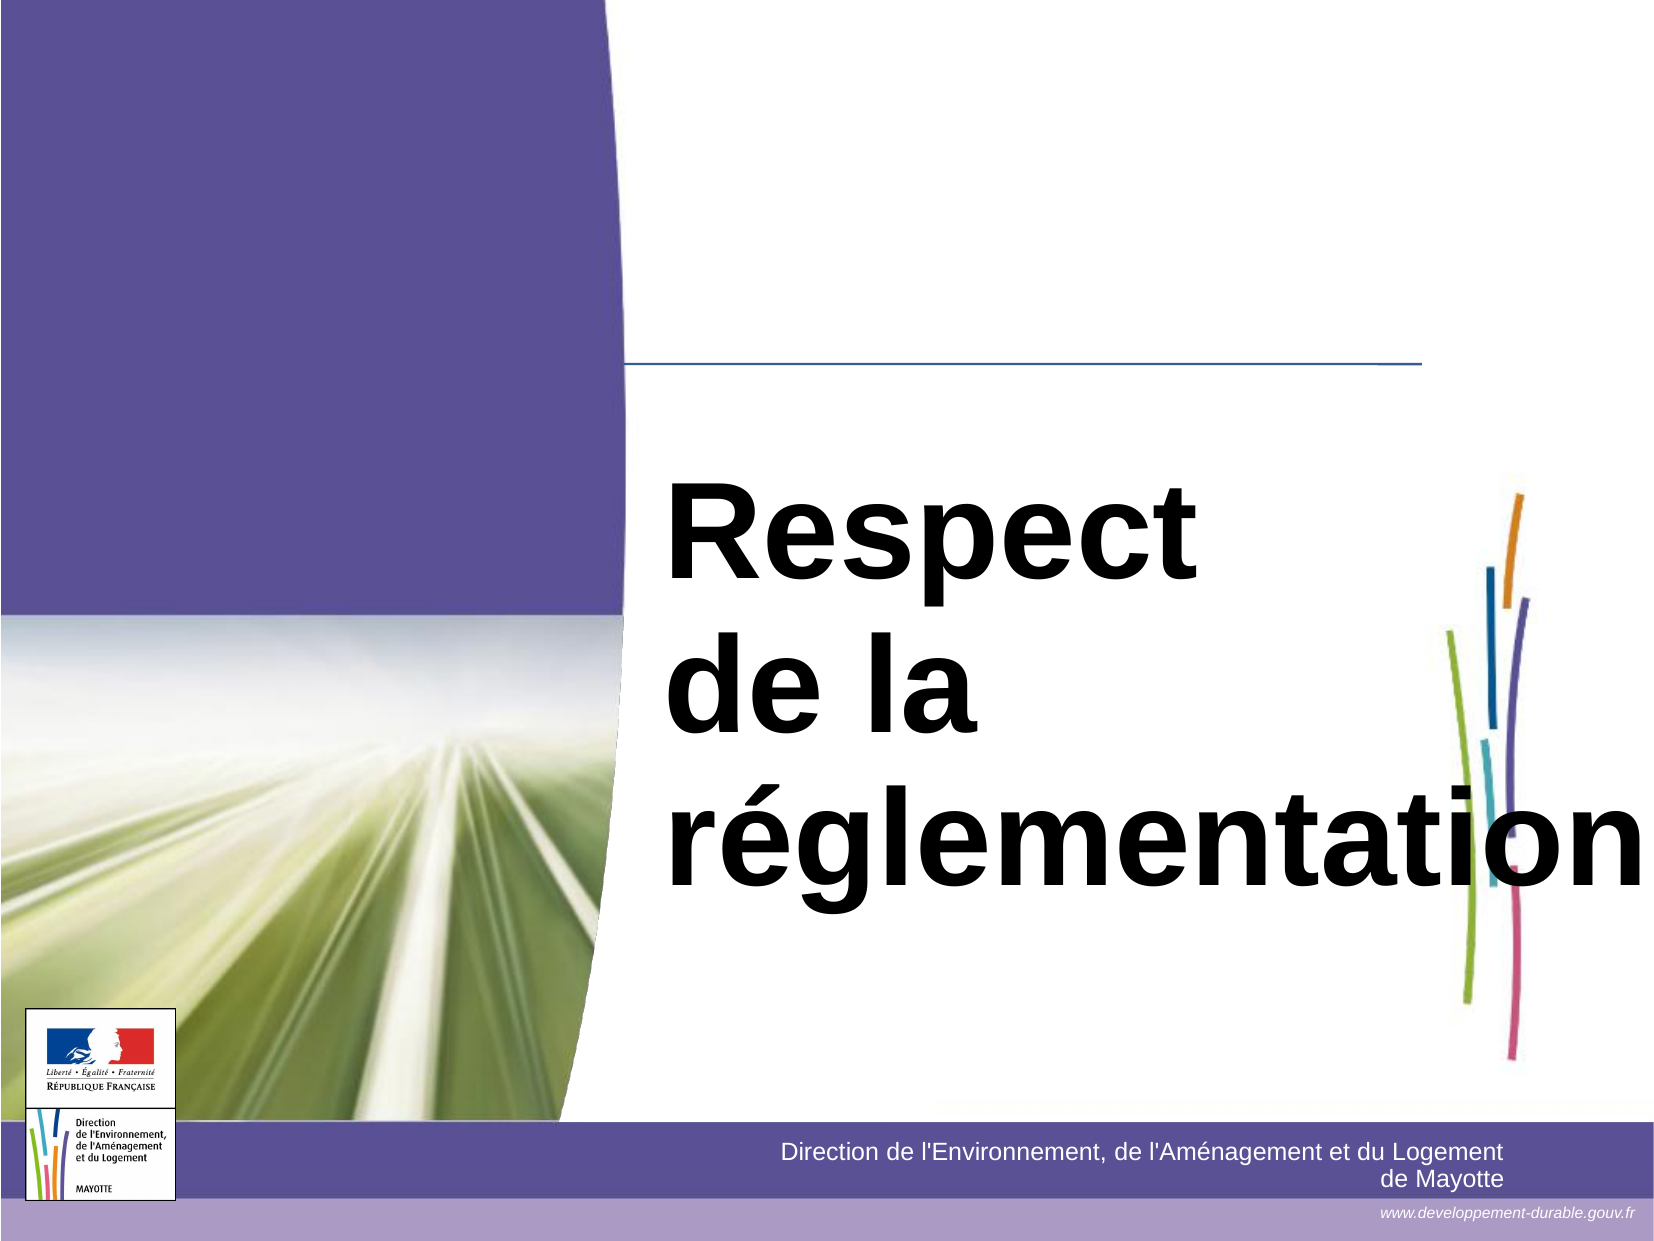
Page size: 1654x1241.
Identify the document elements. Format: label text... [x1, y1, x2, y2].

text_box Respect de la réglementation [648, 446, 1654, 1077]
